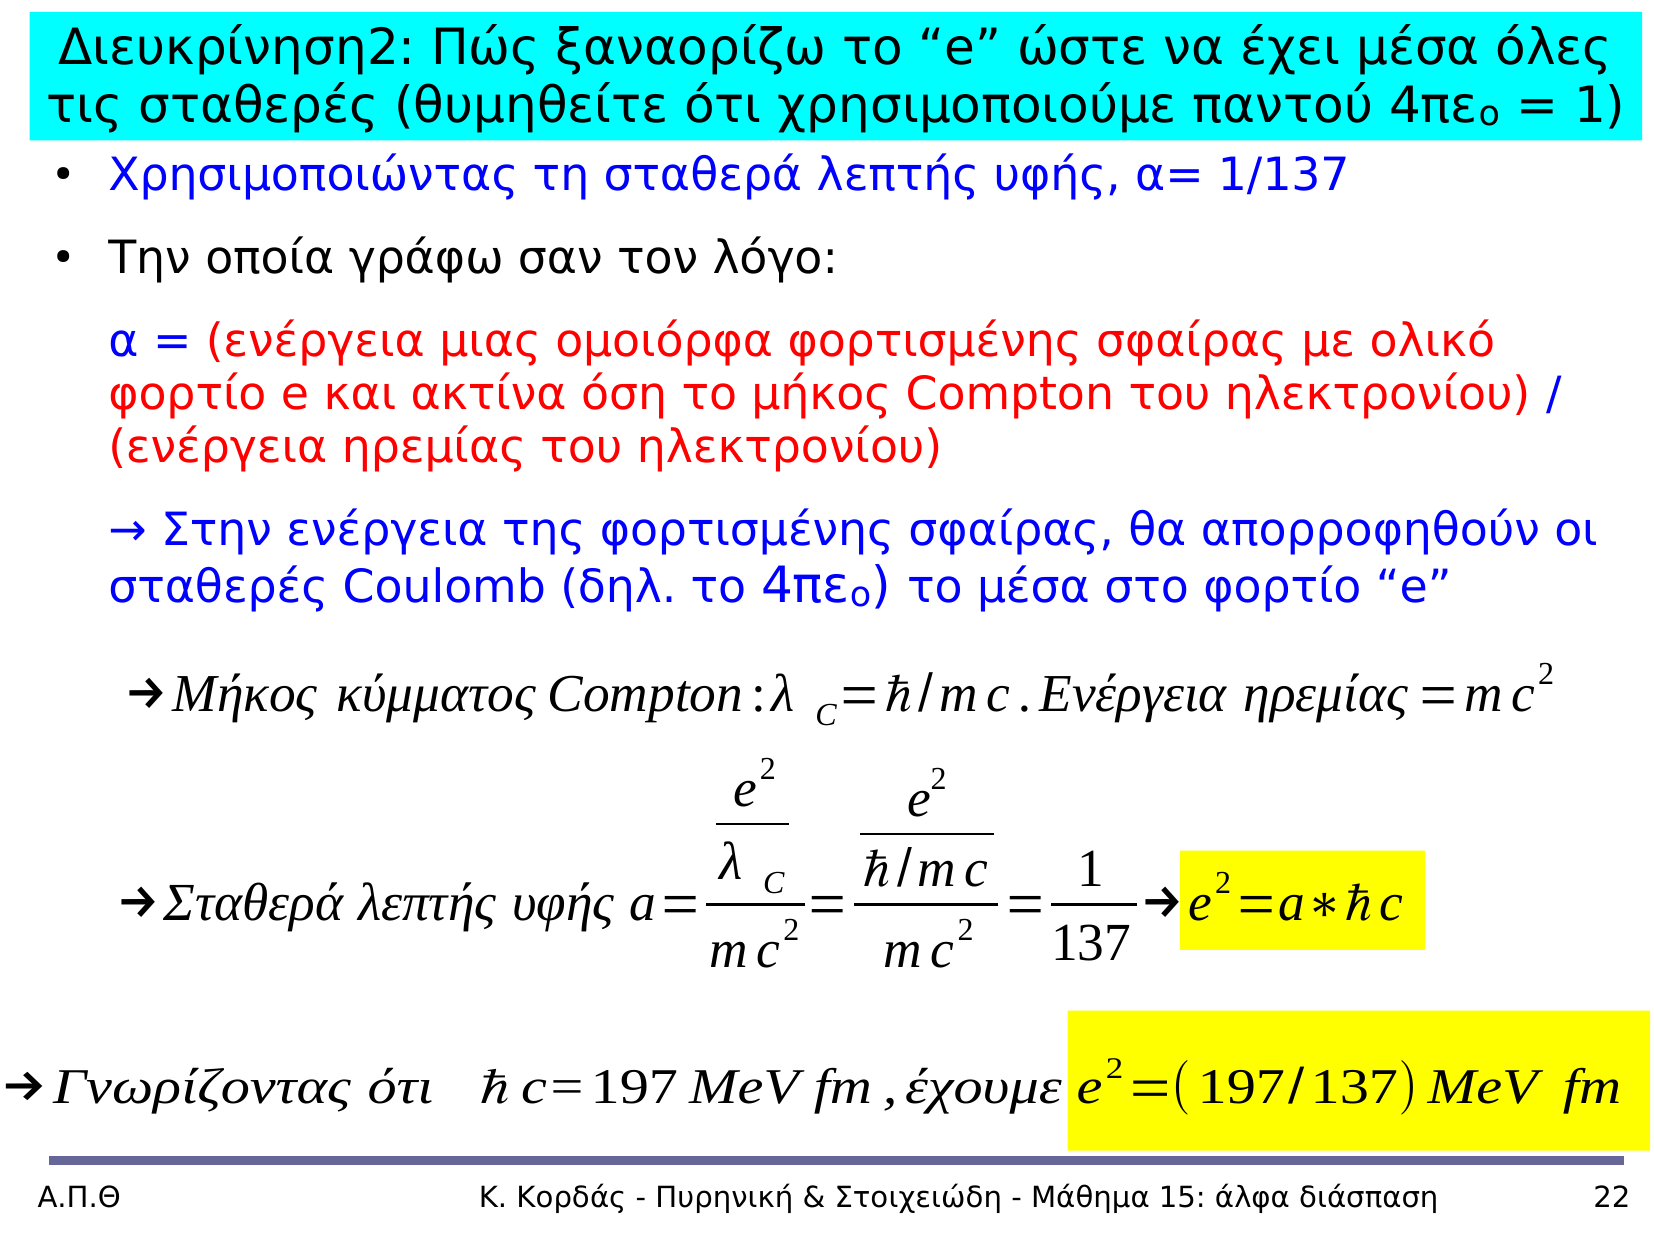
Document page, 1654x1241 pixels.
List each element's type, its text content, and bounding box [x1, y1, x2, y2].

chart [112, 654, 1569, 735]
chart [0, 1049, 1638, 1118]
title Διευκρίνηση2: Πώς ξαναορίζω το “e” ώστε να έχει μέσα όλες τις σταθερές (θυμηθείτε ότι χρησιμοποιούμε παντού 4πεο = 1) [29, 11, 1643, 141]
list Χρησιμοποιώντας τη σταθερά λεπτής υφής, α= 1/137 Την οποία γράφω σαν τον λόγο: α = (ενέργεια μιας ομοιόρφα φορτισμένης σφαίρας με ολικό φορτίο e και ακτίνα όση το μήκος Compton του ηλεκτρονίου) / (ενέργεια ηρεμίας του ηλεκτρονίου) → Στην ενέργεια της φορτισμένης σφαίρας, θα απορροφηθούν οι σταθερές Coulomb (δηλ. το 4πεο) το μέσα στο φορτίο “e” [37, 148, 1651, 1241]
chart [103, 749, 1420, 981]
